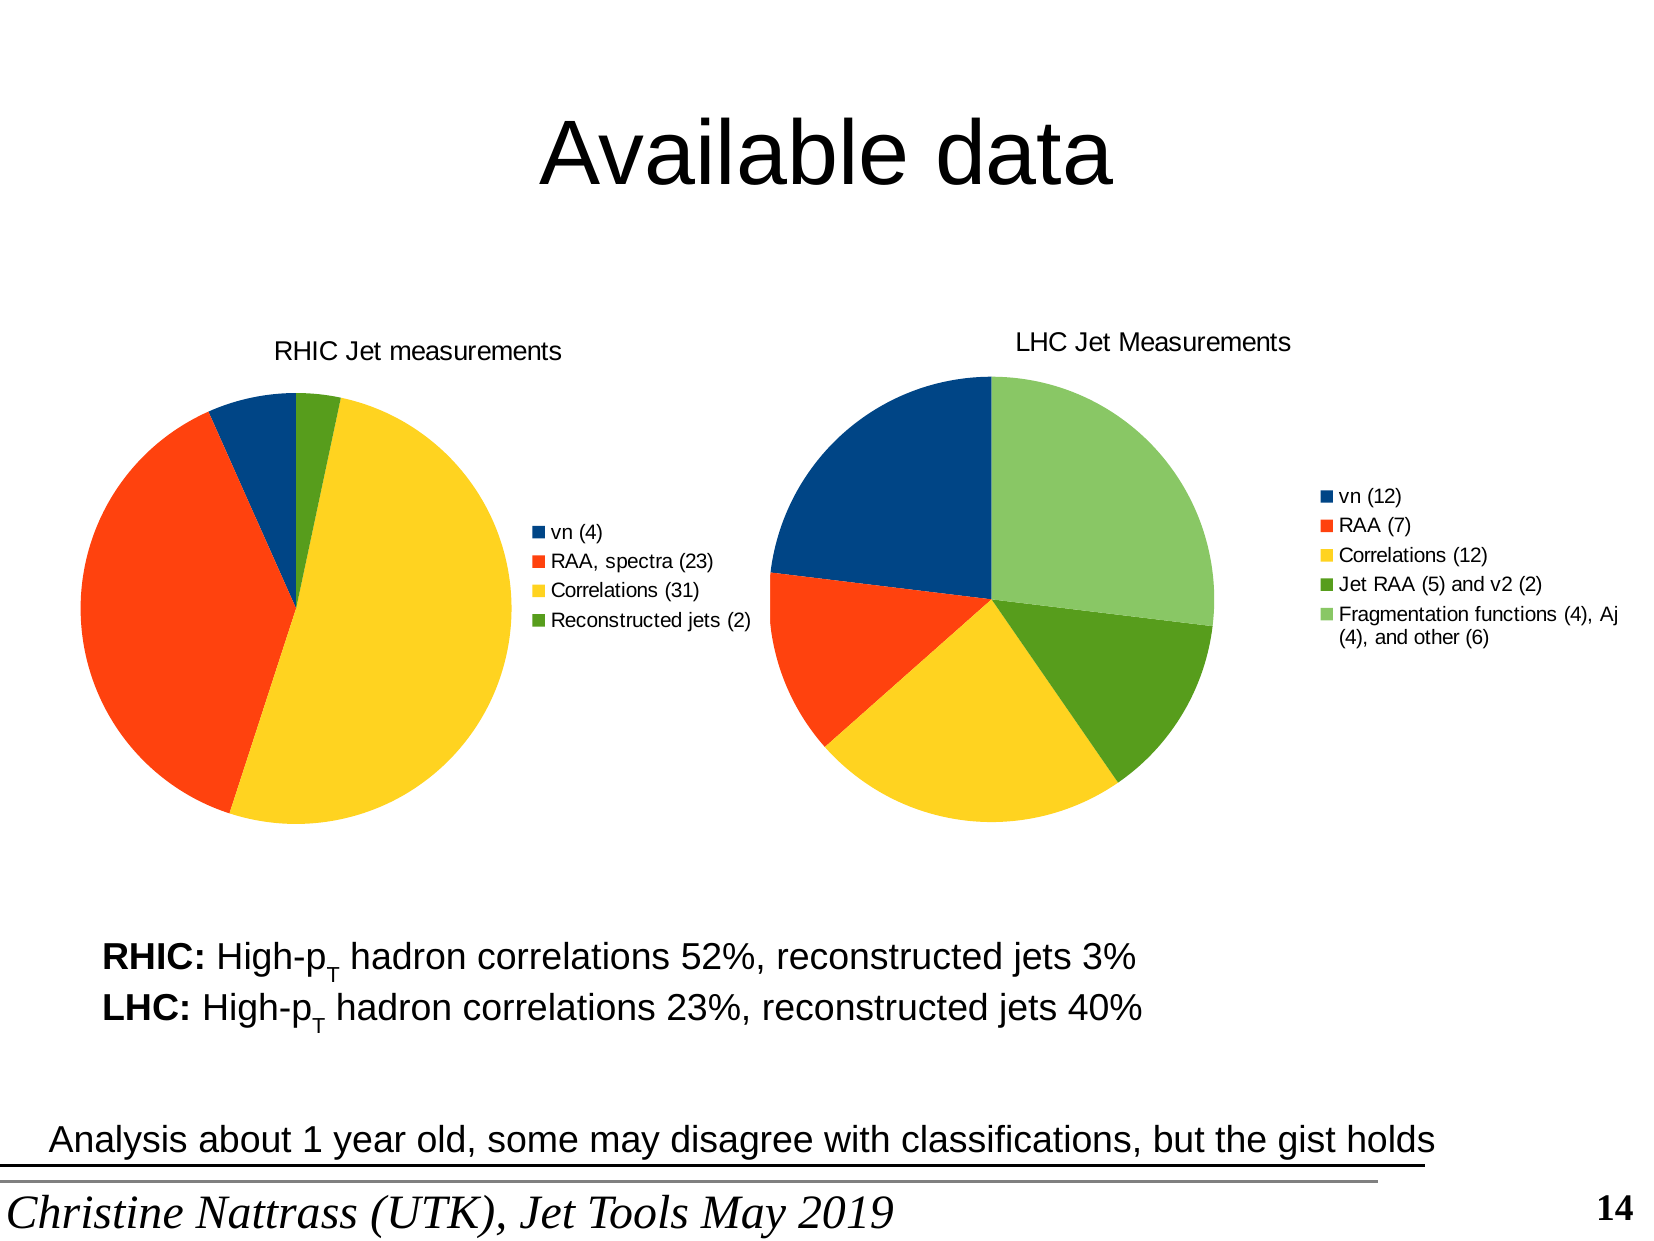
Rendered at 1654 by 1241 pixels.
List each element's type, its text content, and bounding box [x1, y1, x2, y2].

text_box RHIC: High-pT hadron correlations 52%, reconstructed jets 3% LHC: High-pT hadron correlations 23%, reconstructed jets 40% [87, 928, 1551, 1046]
text_box Analysis about 1 year old, some may disagree with classifications, but the gist holds [33, 1110, 1452, 1168]
chart [66, 301, 1638, 842]
title Available data [82, 49, 1571, 257]
